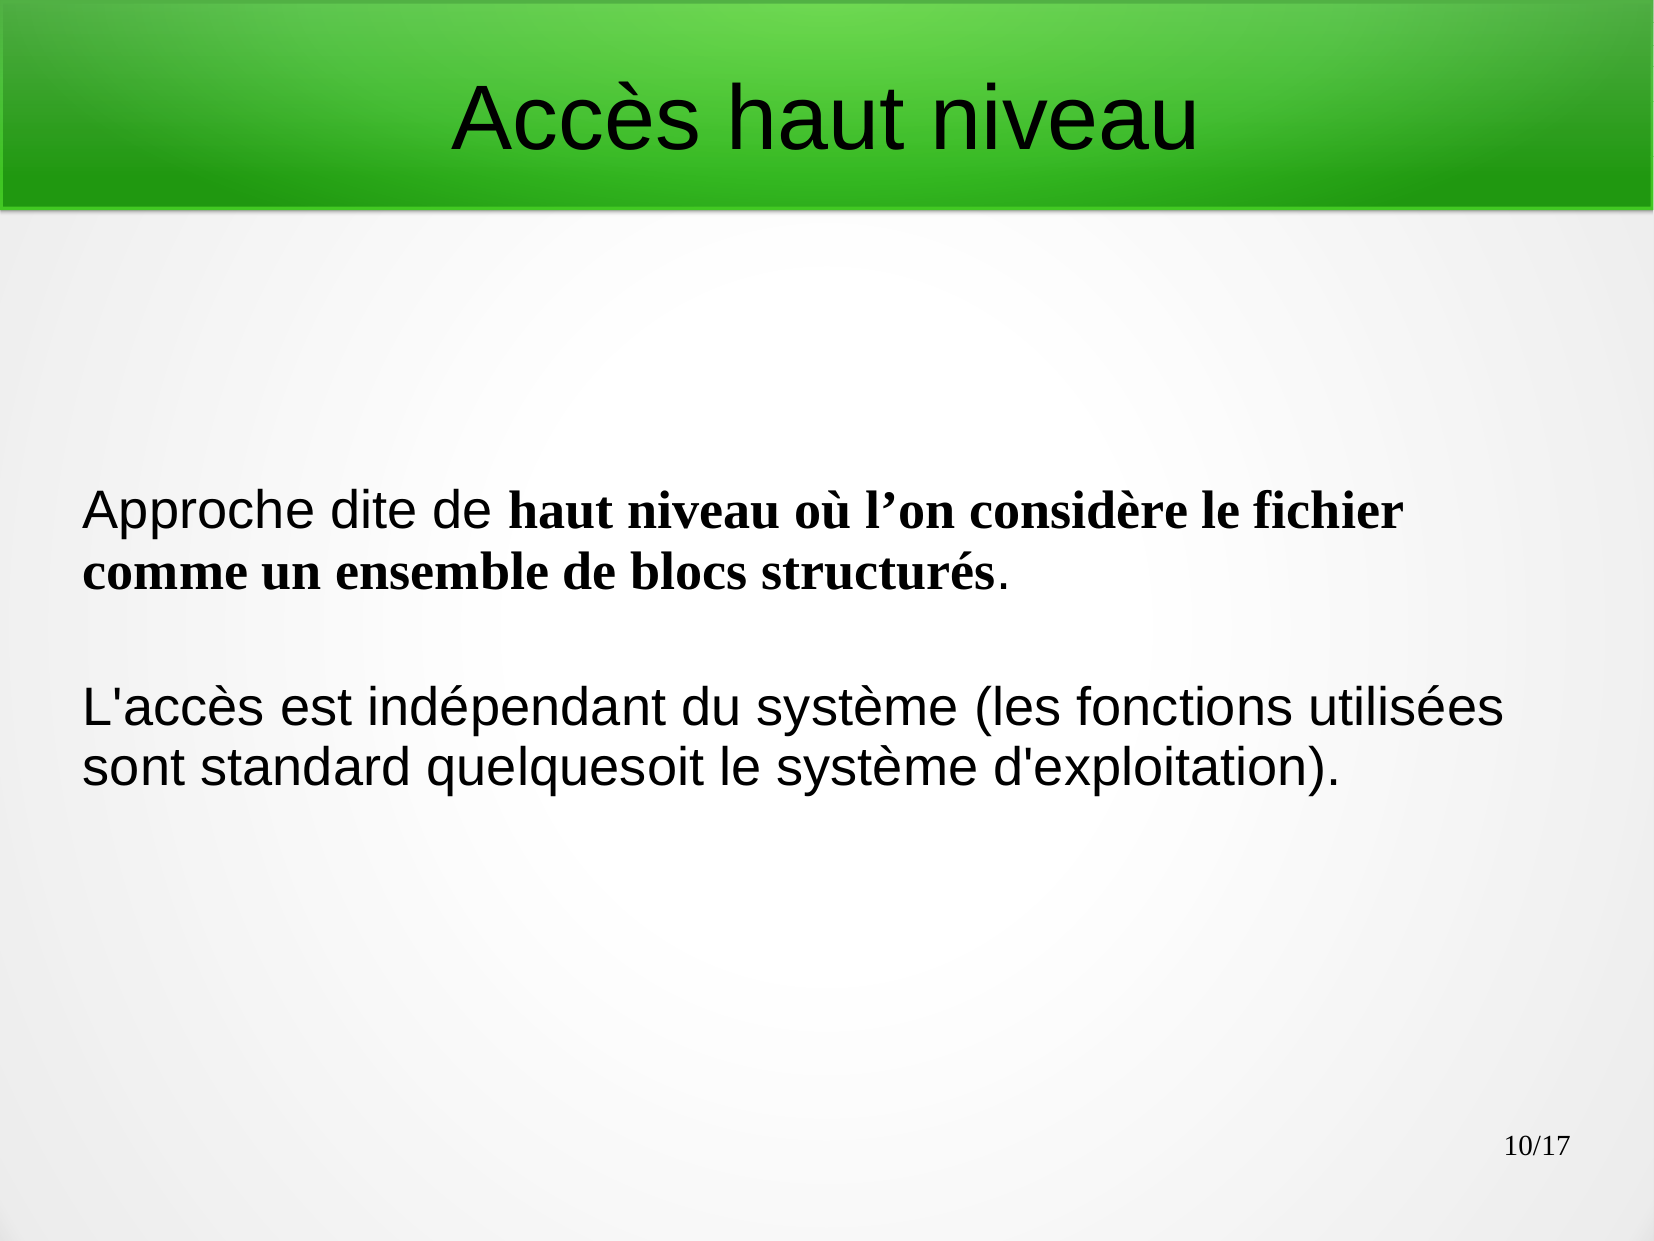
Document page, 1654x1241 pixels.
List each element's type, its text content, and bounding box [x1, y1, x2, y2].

subtitle Approche dite de haut niveau où l’on considère le fichier comme un ensemble de blocs structurés. L'accès est indépendant du système (les fonctions utilisées sont standard quelquesoit le système d'exploitation). [82, 297, 1571, 1101]
title Accès haut niveau [82, 47, 1571, 189]
